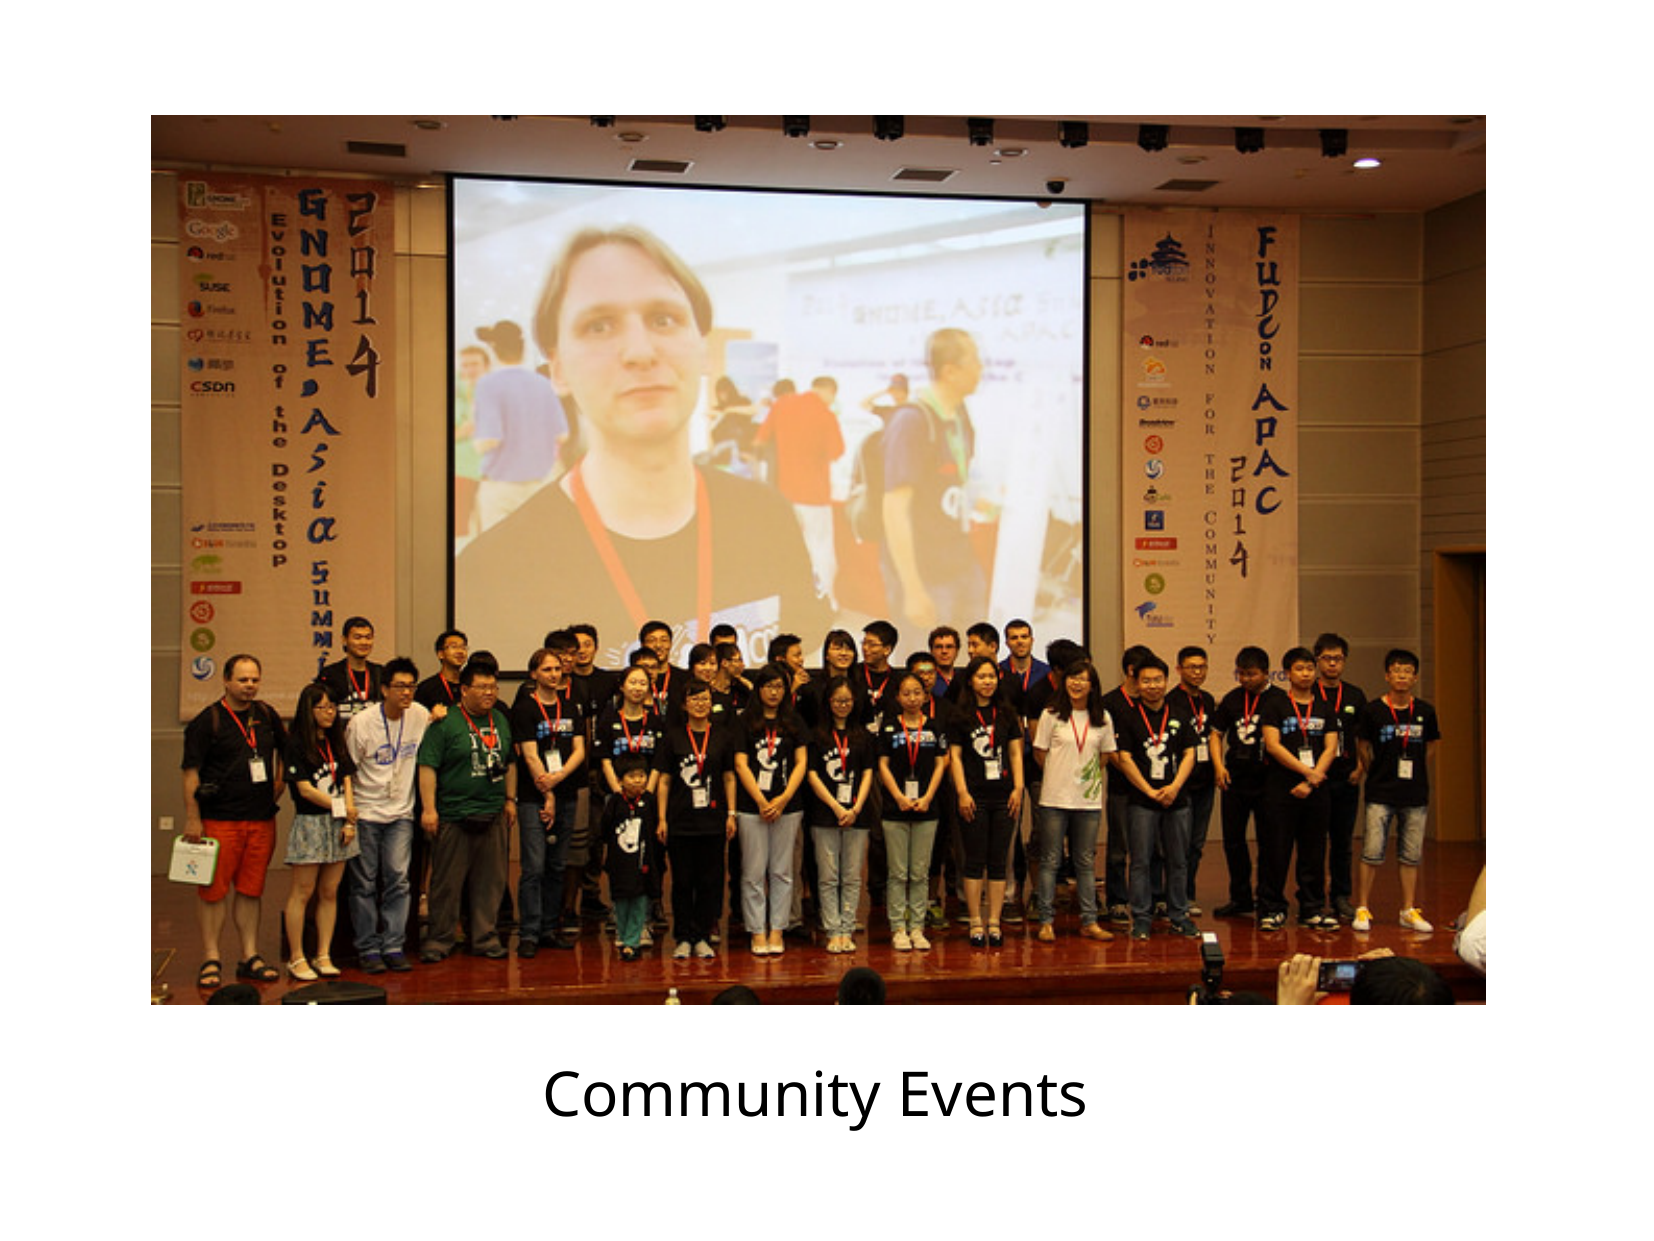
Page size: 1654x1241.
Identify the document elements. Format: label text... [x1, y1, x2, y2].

picture [151, 115, 1486, 1006]
list Community Events [86, 1050, 1545, 1135]
